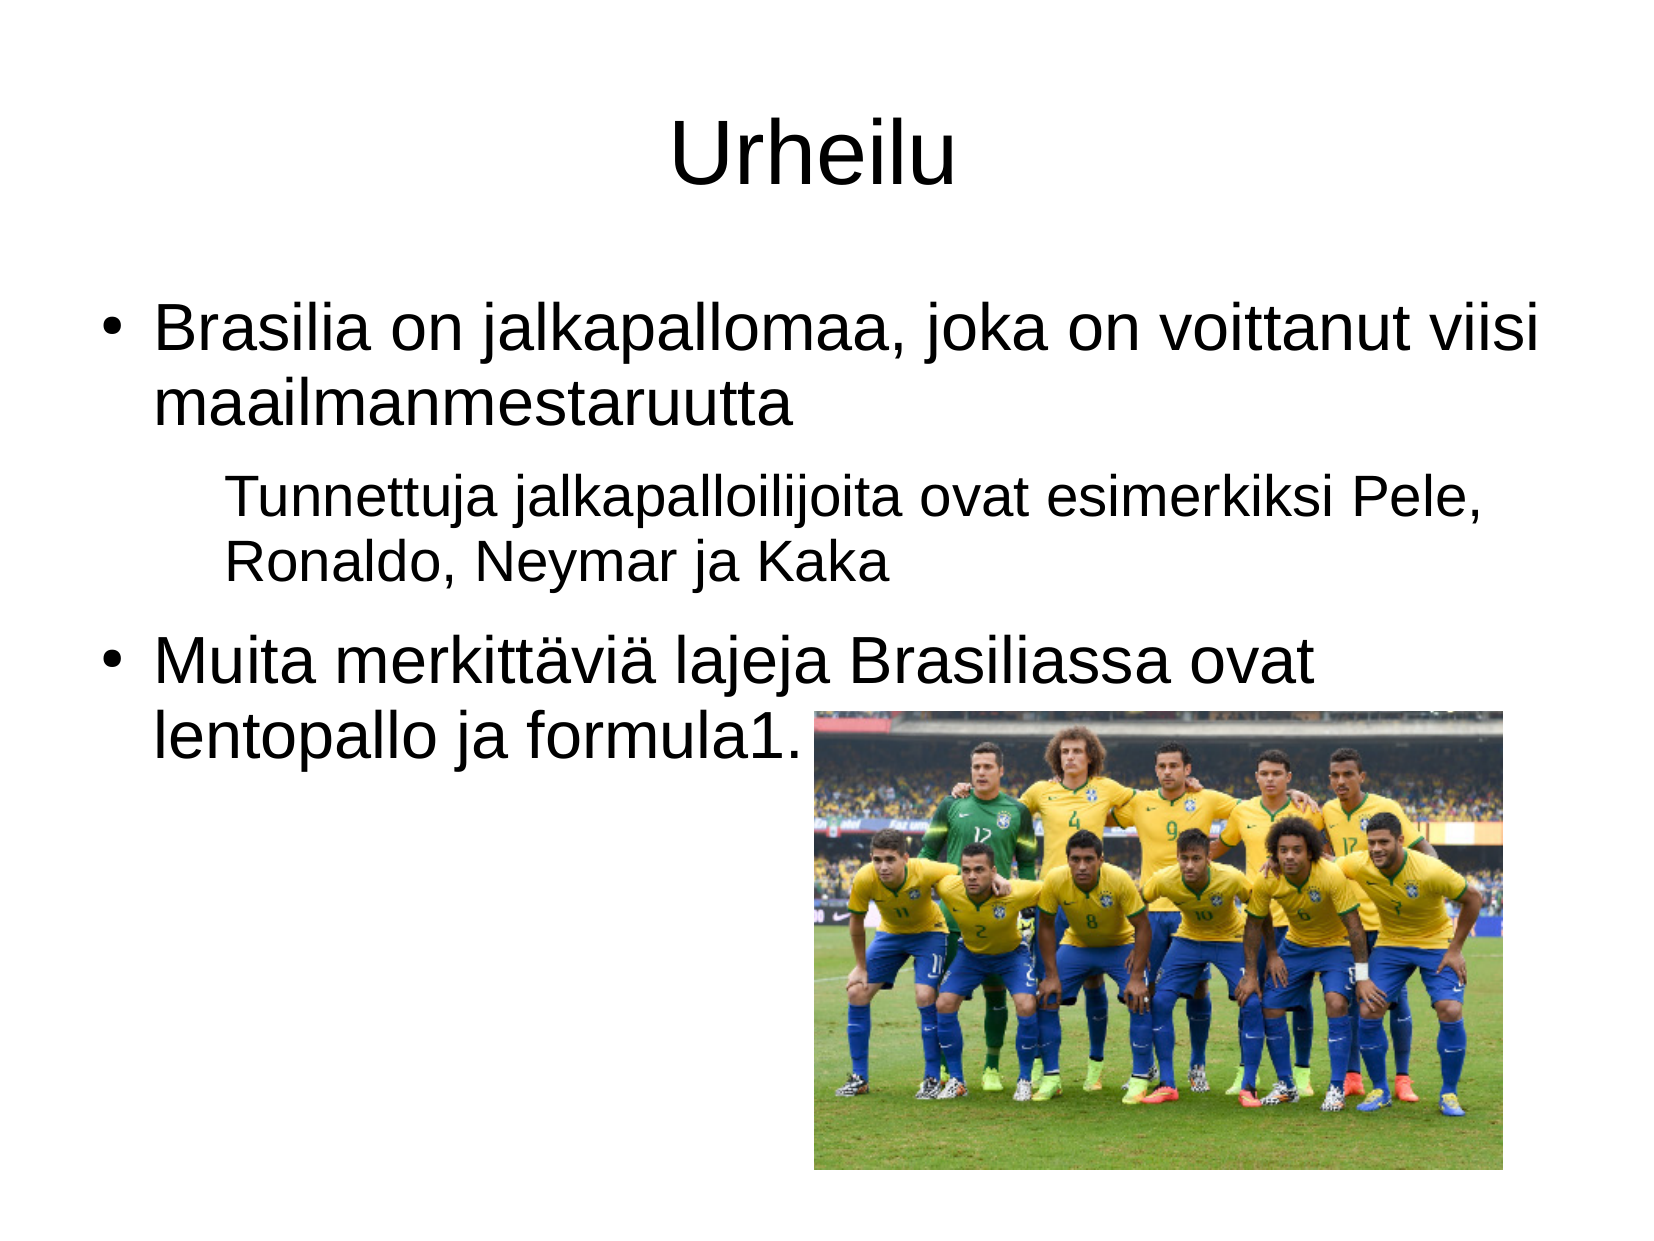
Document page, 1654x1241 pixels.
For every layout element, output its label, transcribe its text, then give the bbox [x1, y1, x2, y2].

picture [814, 711, 1503, 1170]
list Brasilia on jalkapallomaa, joka on voittanut viisi maailmanmestaruutta Tunnettuja jalkapalloilijoita ovat esimerkiksi Pele, Ronaldo, Neymar ja Kaka Muita merkittäviä lajeja Brasiliassa ovat lentopallo ja formula1. [82, 290, 1571, 1010]
title Urheilu [82, 49, 1571, 257]
